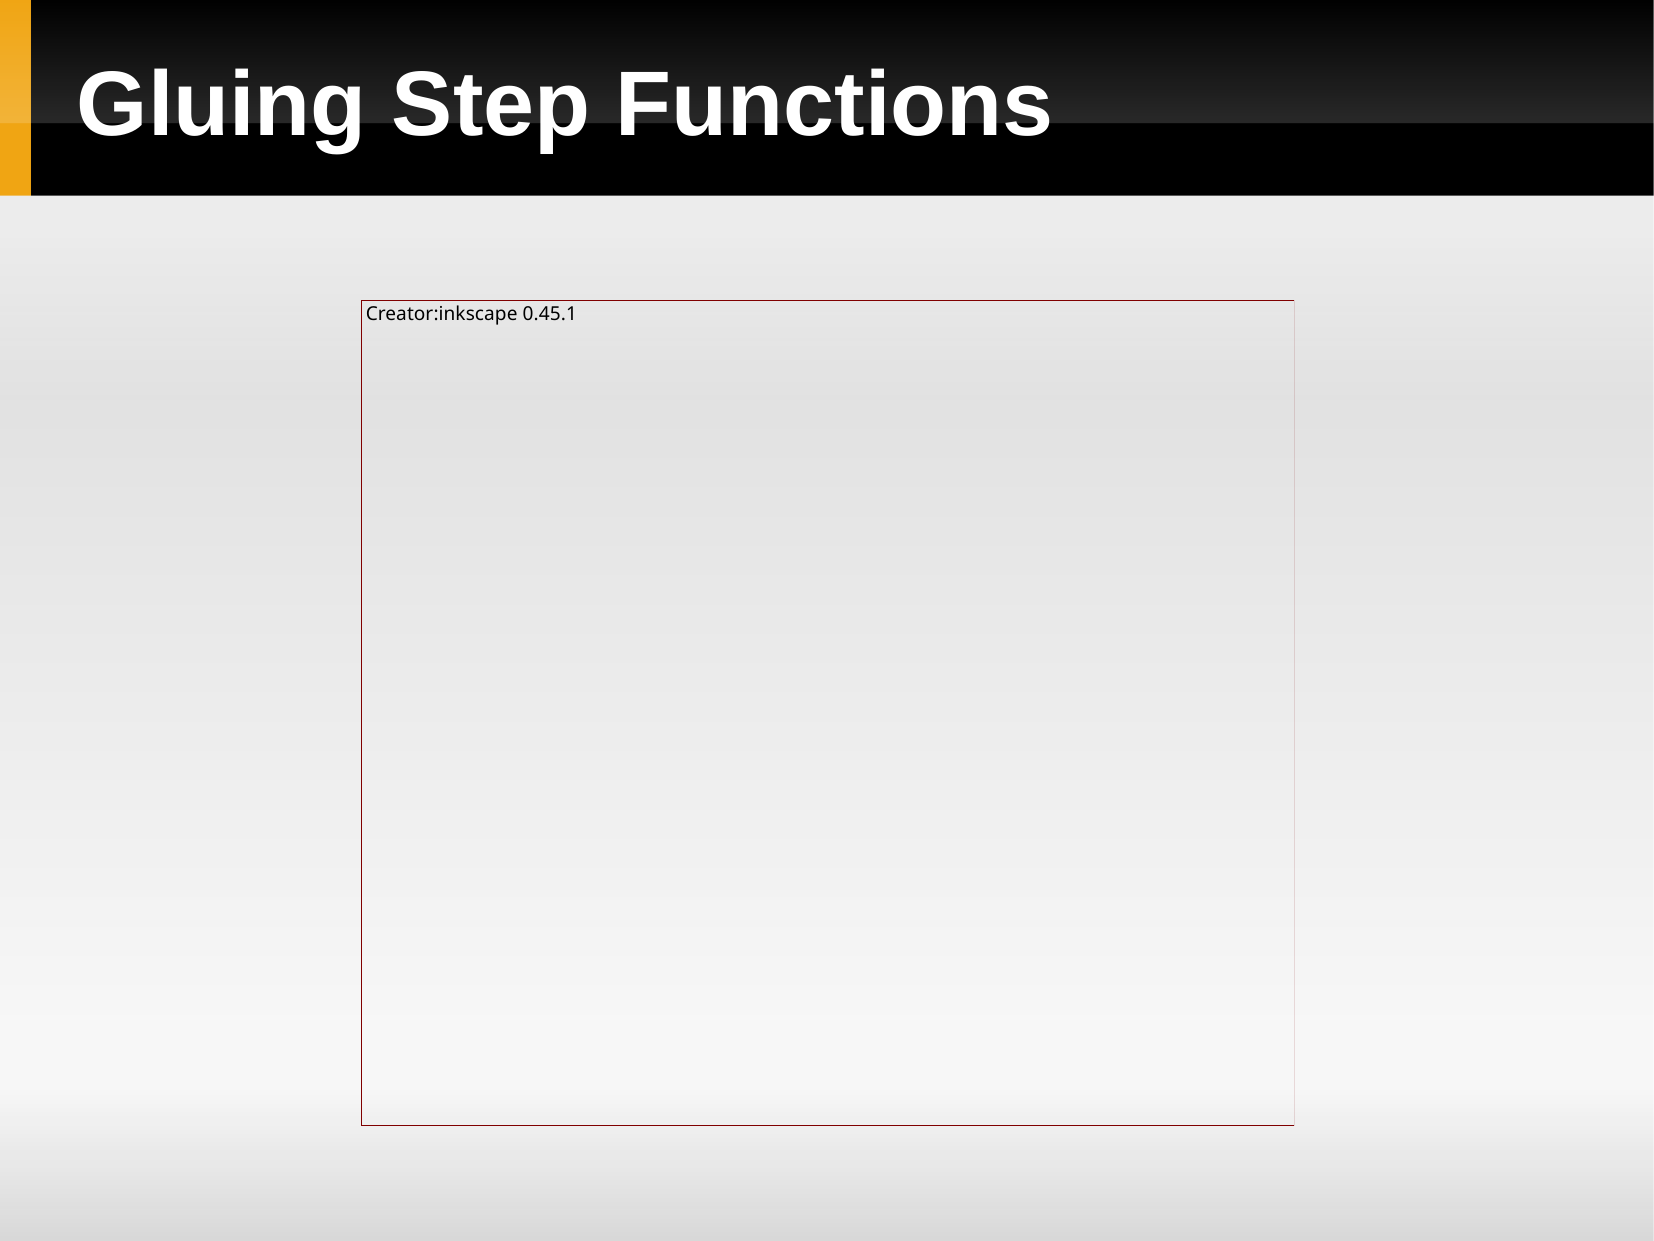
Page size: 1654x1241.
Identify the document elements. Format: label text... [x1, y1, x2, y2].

title Gluing Step Functions [76, 7, 1565, 200]
picture [0, 0, 1654, 1241]
